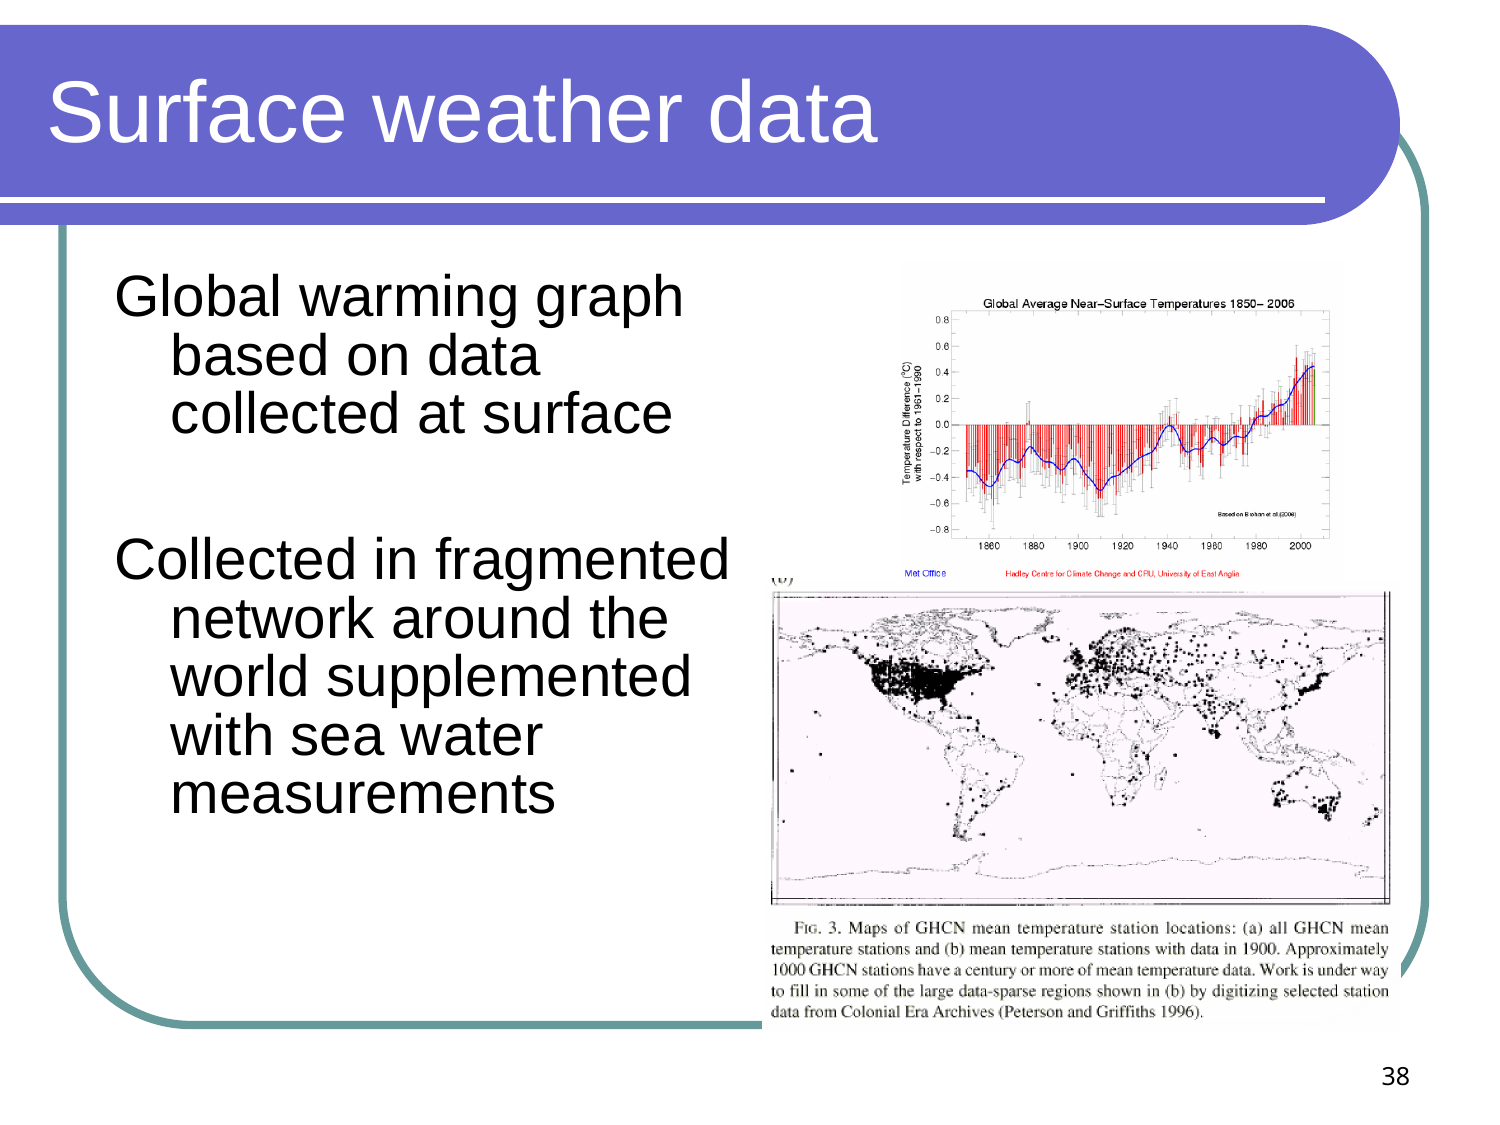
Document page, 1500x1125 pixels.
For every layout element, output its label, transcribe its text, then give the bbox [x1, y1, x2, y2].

title Surface weather data [31, 37, 1347, 188]
picture [900, 262, 1344, 579]
chart [762, 578, 1401, 1038]
list Global warming graph based on data collected at surface Collected in fragmented network around the world supplemented with sea water measurements [99, 262, 750, 988]
